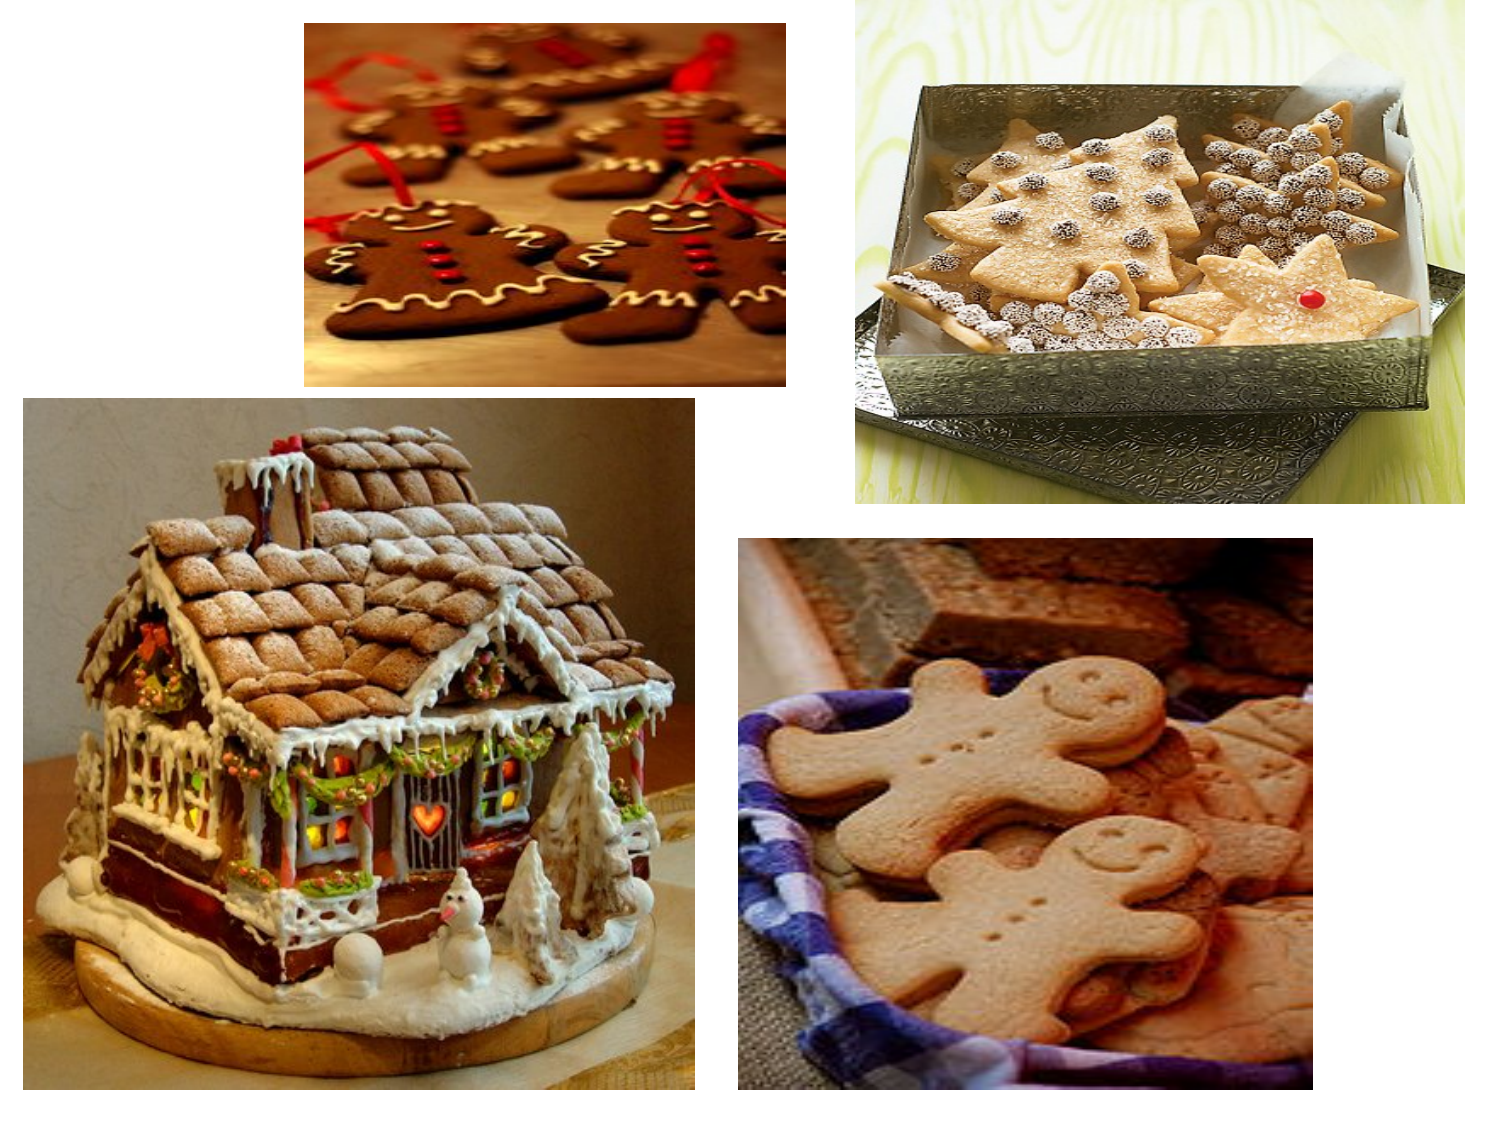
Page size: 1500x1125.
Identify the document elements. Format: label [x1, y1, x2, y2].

picture [304, 23, 786, 387]
picture [23, 398, 695, 1090]
picture [738, 538, 1313, 1090]
picture [855, 0, 1465, 504]
